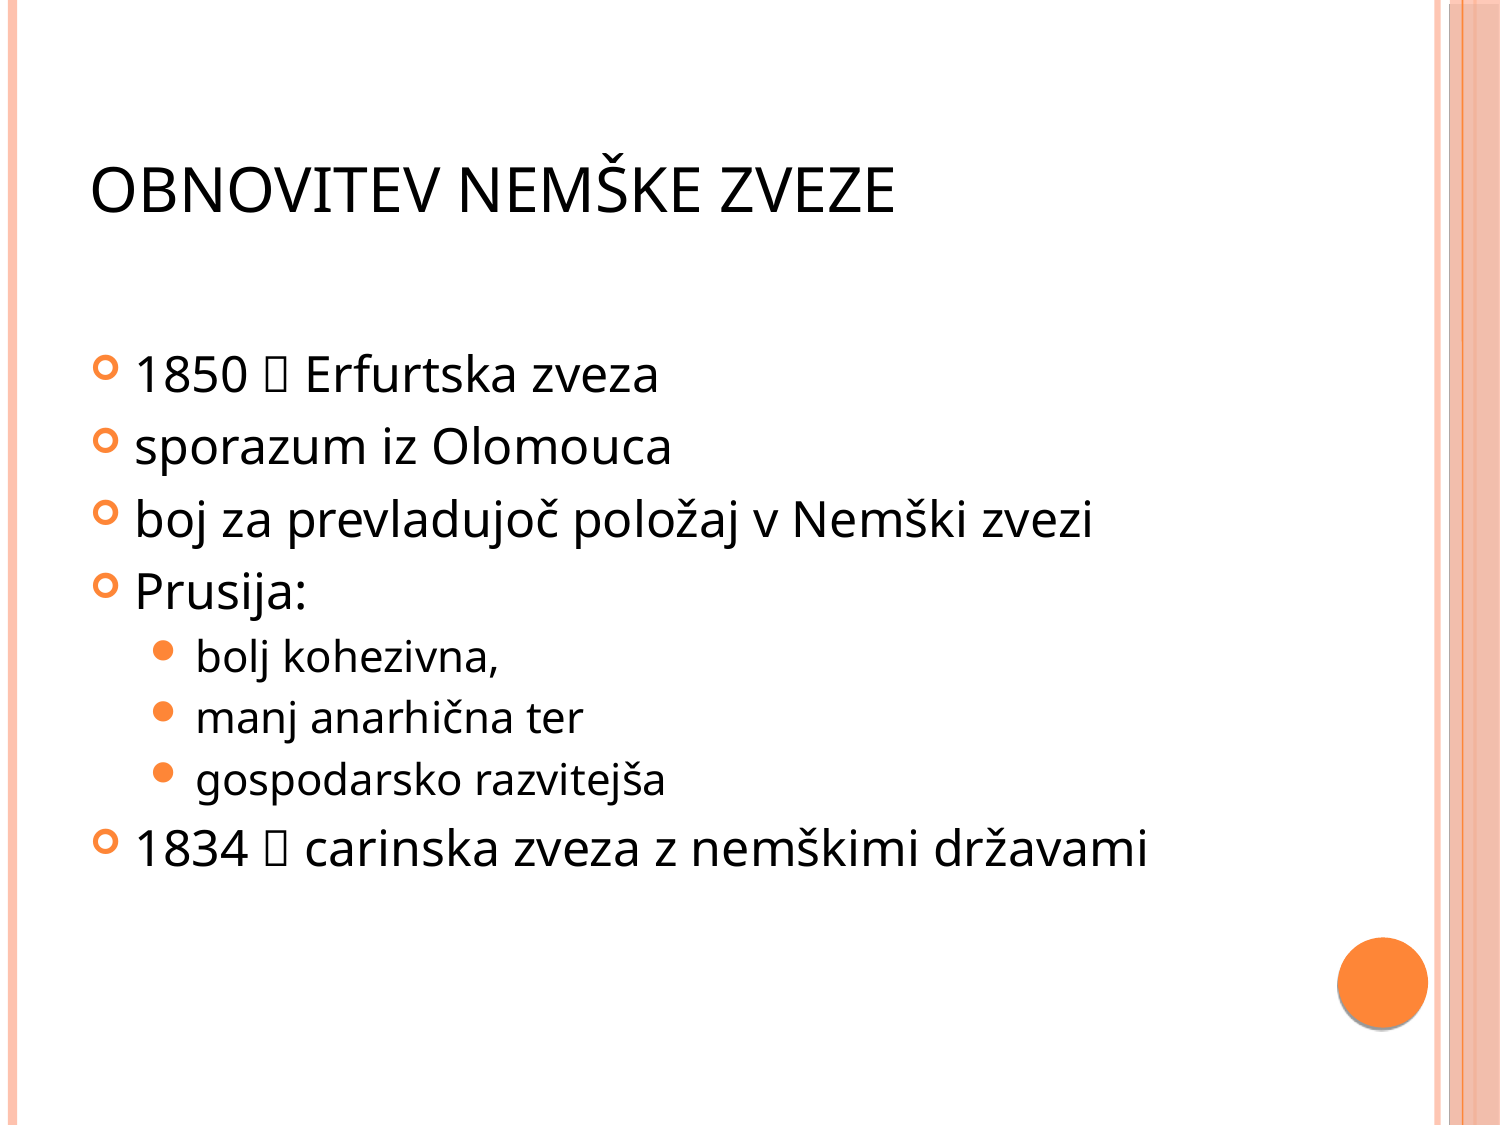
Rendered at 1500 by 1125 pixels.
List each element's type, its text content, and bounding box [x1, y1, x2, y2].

list 1850  Erfurtska zveza sporazum iz Olomouca boj za prevladujoč položaj v Nemški zvezi Prusija: bolj kohezivna, manj anarhična ter gospodarsko razvitejša 1834  carinska zveza z nemškimi državami [75, 262, 1300, 1125]
title OBNOVITEV NEMŠKE ZVEZE [75, 45, 1300, 233]
